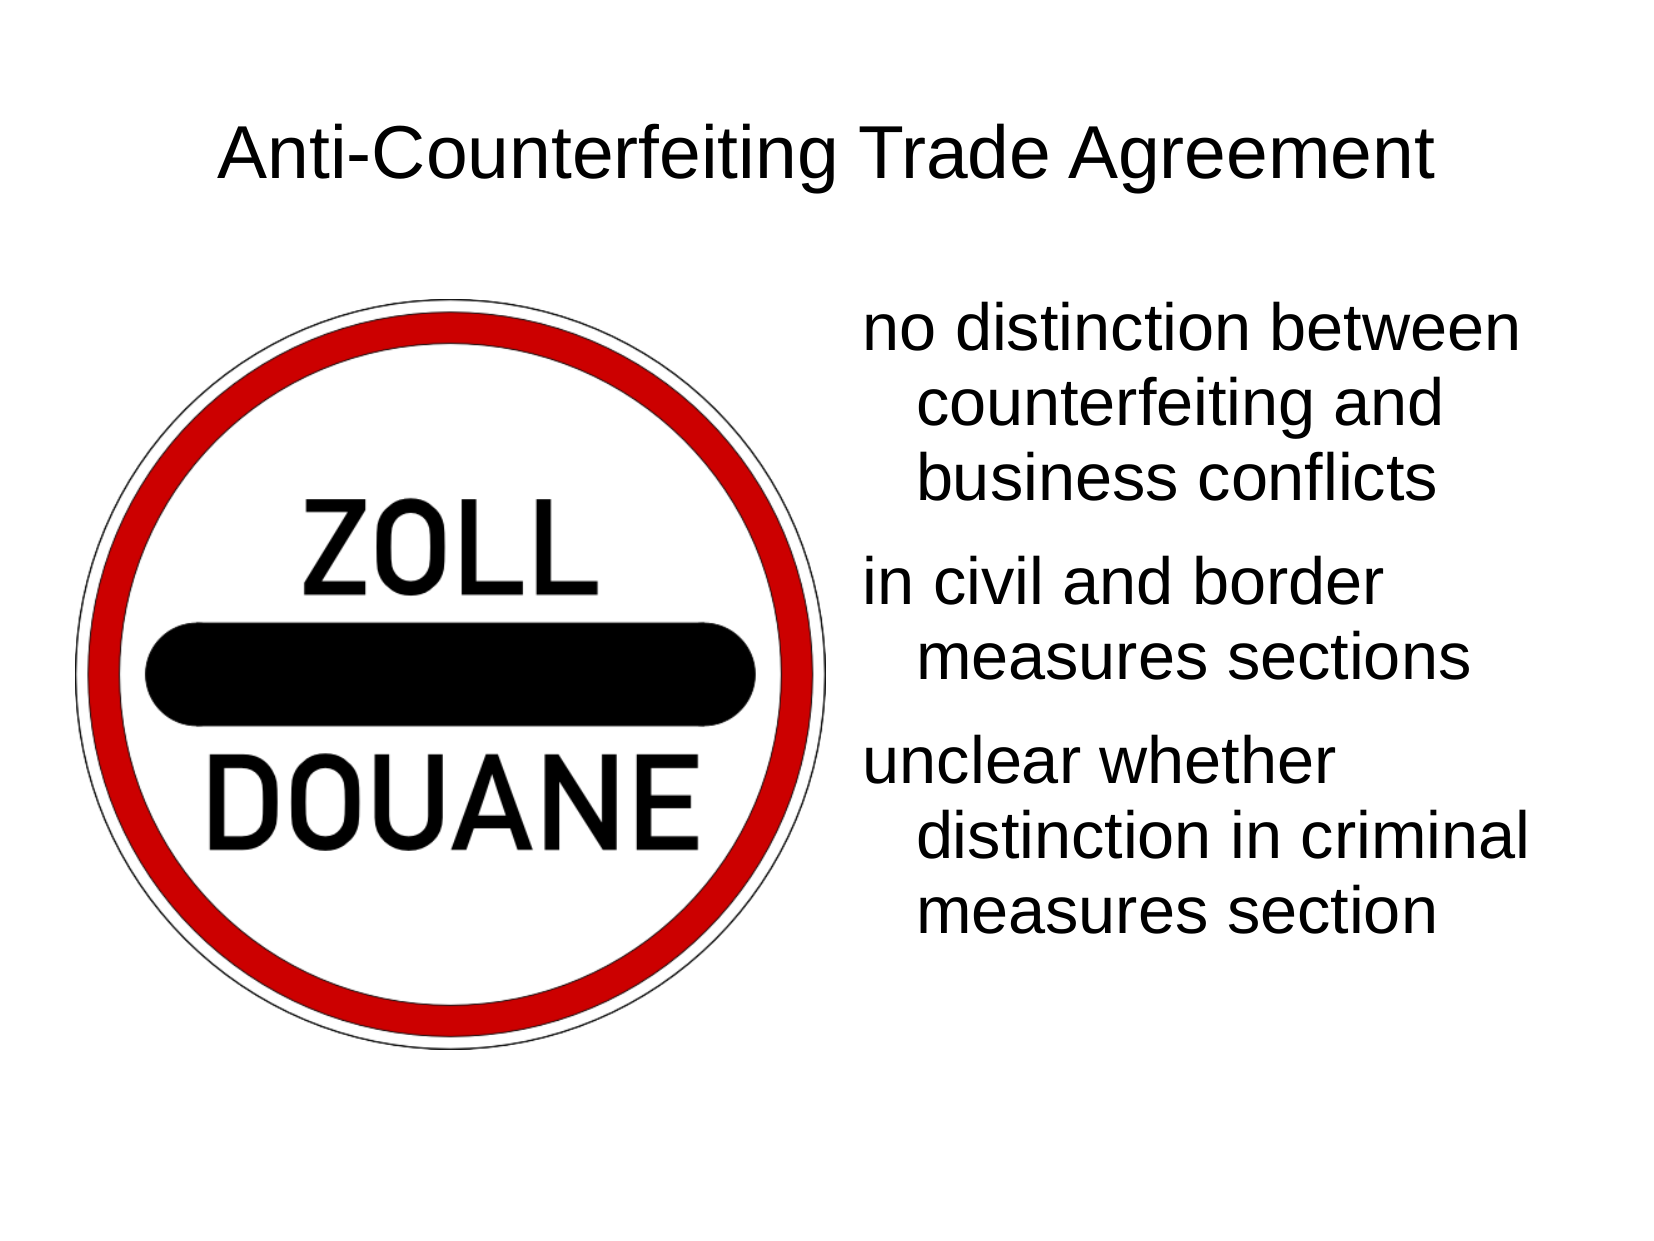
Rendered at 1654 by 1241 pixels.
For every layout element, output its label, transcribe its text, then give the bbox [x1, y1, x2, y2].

list no distinction between counterfeiting and business conflicts in civil and border measures sections unclear whether distinction in criminal measures section [845, 290, 1572, 1109]
title Anti-Counterfeiting Trade Agreement [82, 49, 1571, 257]
picture [75, 299, 826, 1051]
